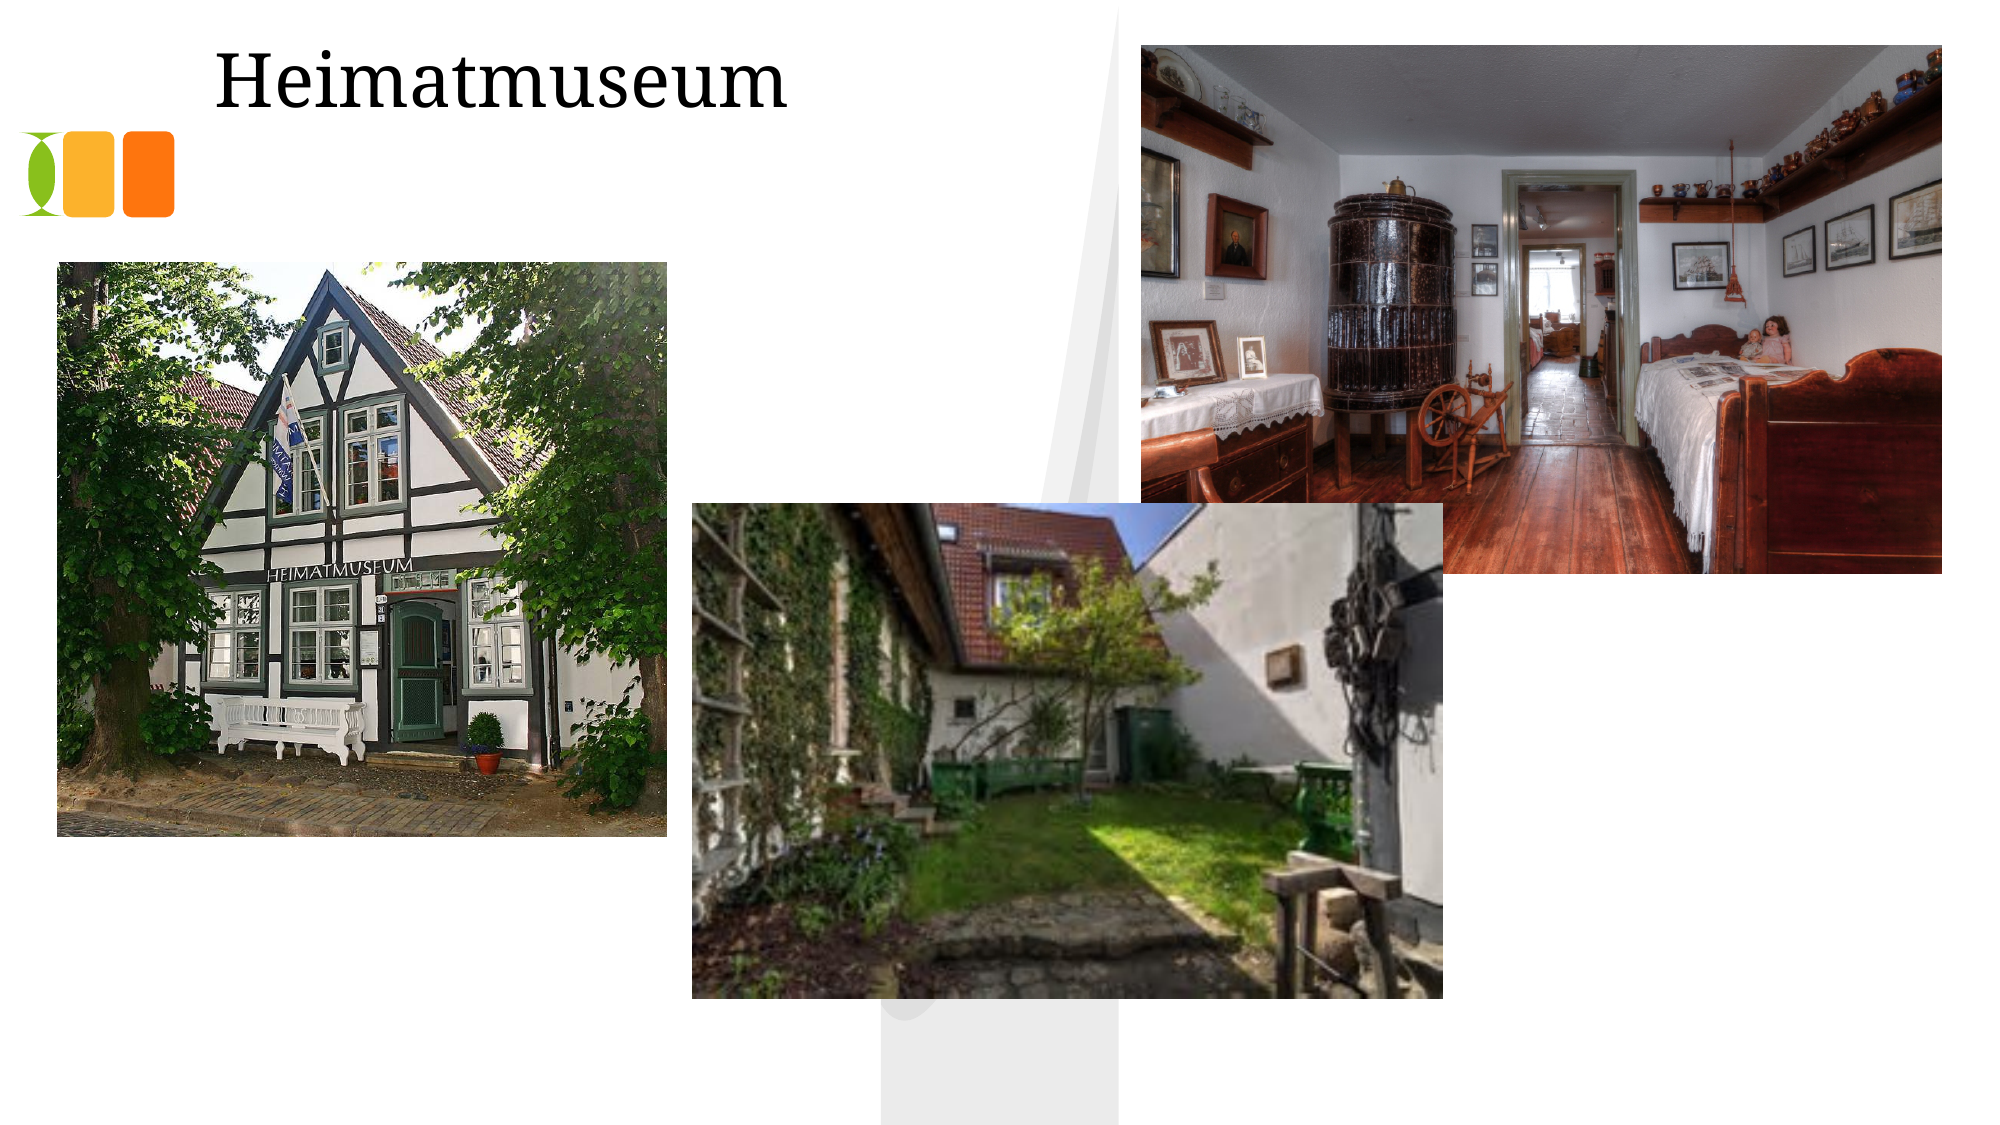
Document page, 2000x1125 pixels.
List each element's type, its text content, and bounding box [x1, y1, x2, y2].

picture [692, 45, 1942, 999]
title Heimatmuseum [199, 24, 1800, 238]
picture [57, 262, 667, 837]
